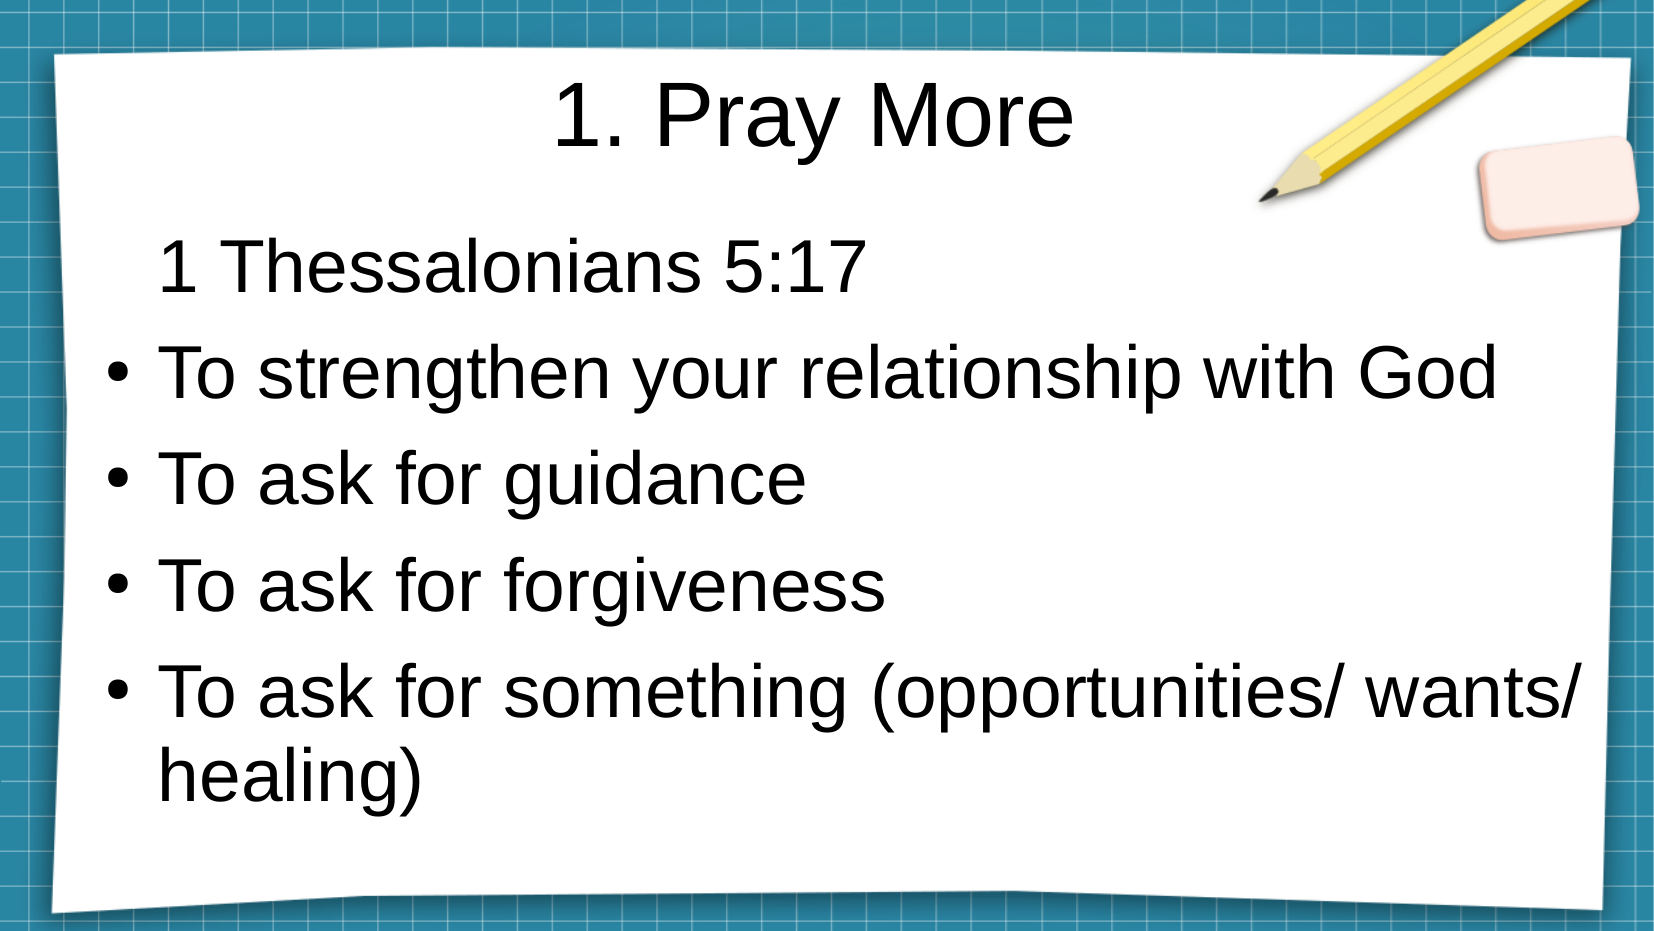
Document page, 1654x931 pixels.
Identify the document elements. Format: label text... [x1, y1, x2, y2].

list 1 Thessalonians 5:17 To strengthen your relationship with God To ask for guidance To ask for forgiveness To ask for something (opportunities/ wants/ healing) [86, 225, 1613, 901]
title 1. Pray More [82, 37, 1571, 193]
picture [0, 0, 1654, 931]
